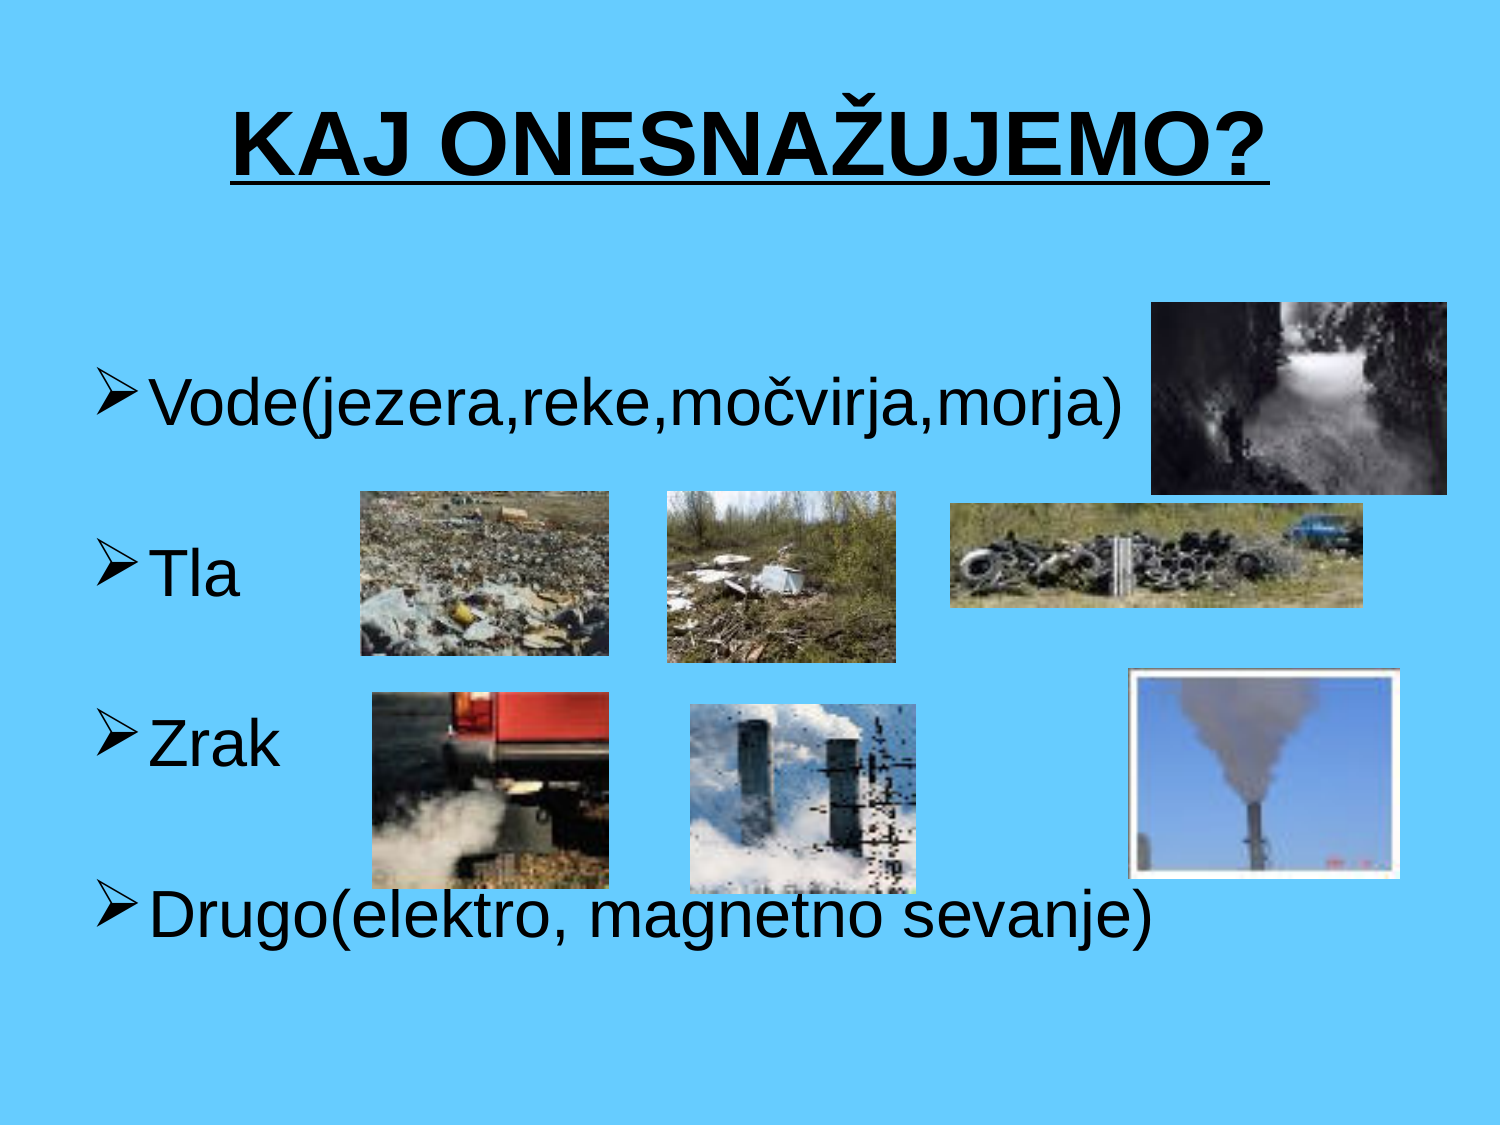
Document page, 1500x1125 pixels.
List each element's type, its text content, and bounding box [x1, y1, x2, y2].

title KAJ ONESNAŽUJEMO? [75, 45, 1425, 233]
picture [372, 692, 609, 889]
picture [360, 491, 609, 656]
picture [1151, 302, 1447, 495]
picture [667, 491, 896, 663]
picture [950, 503, 1363, 608]
list Vode(jezera,reke,močvirja,morja) Tla Zrak Drugo(elektro, magnetno sevanje) [76, 267, 1427, 1010]
